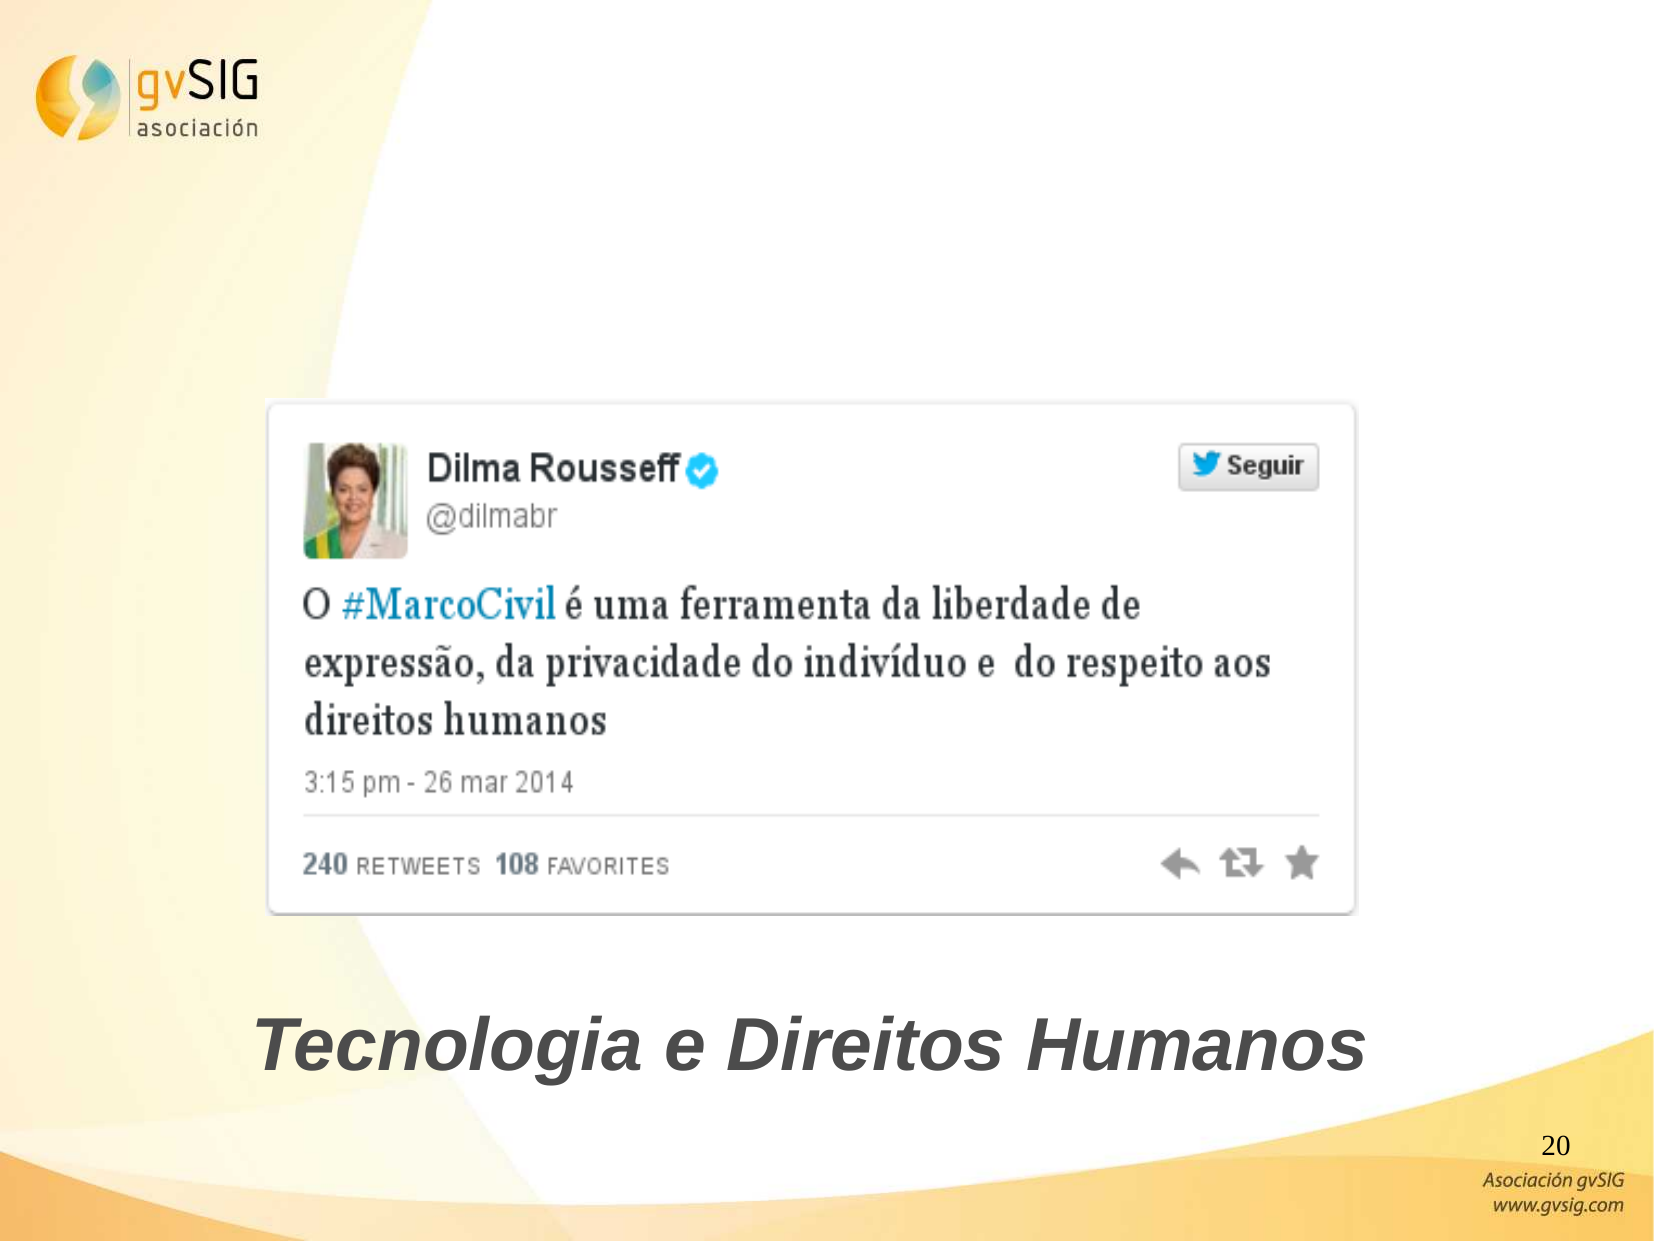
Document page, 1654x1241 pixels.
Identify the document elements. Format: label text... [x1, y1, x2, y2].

text_box Tecnologia e Direitos Humanos [236, 995, 1498, 1095]
picture [0, 0, 1654, 1241]
